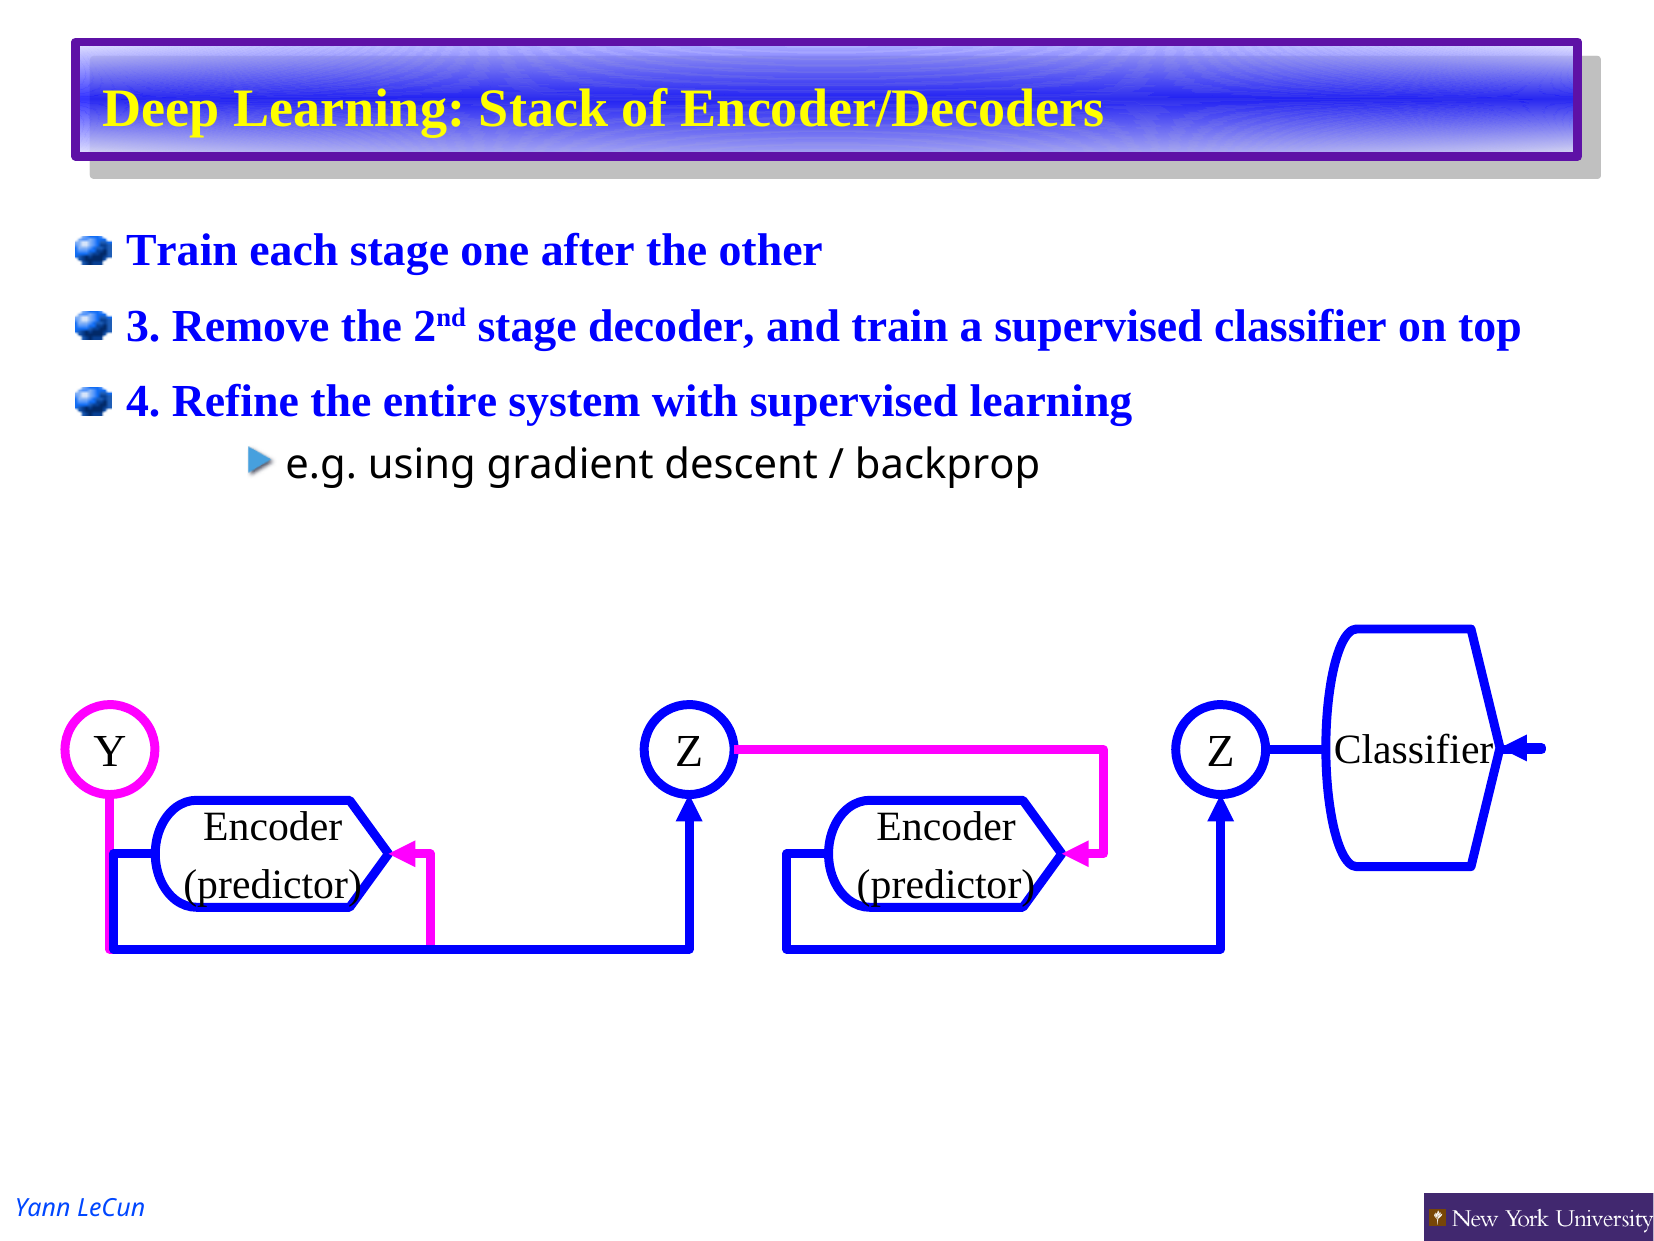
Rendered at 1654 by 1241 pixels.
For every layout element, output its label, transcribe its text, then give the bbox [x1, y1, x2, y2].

list Train each stage one after the other 3. Remove the 2nd stage decoder, and train a supervised classifier on top 4. Refine the entire system with supervised learning e.g. using gradient descent / backprop [75, 225, 1561, 563]
picture [1424, 1193, 1654, 1241]
text_box Z [644, 704, 734, 795]
text_box Z [1175, 704, 1266, 795]
text_box Encoder (predictor) [828, 800, 1062, 908]
title Deep Learning: Stack of Encoder/Decoders [75, 41, 1578, 157]
text_box Encoder (predictor) [155, 800, 388, 908]
text_box Y [64, 704, 155, 795]
text_box Classifier [1325, 628, 1501, 867]
